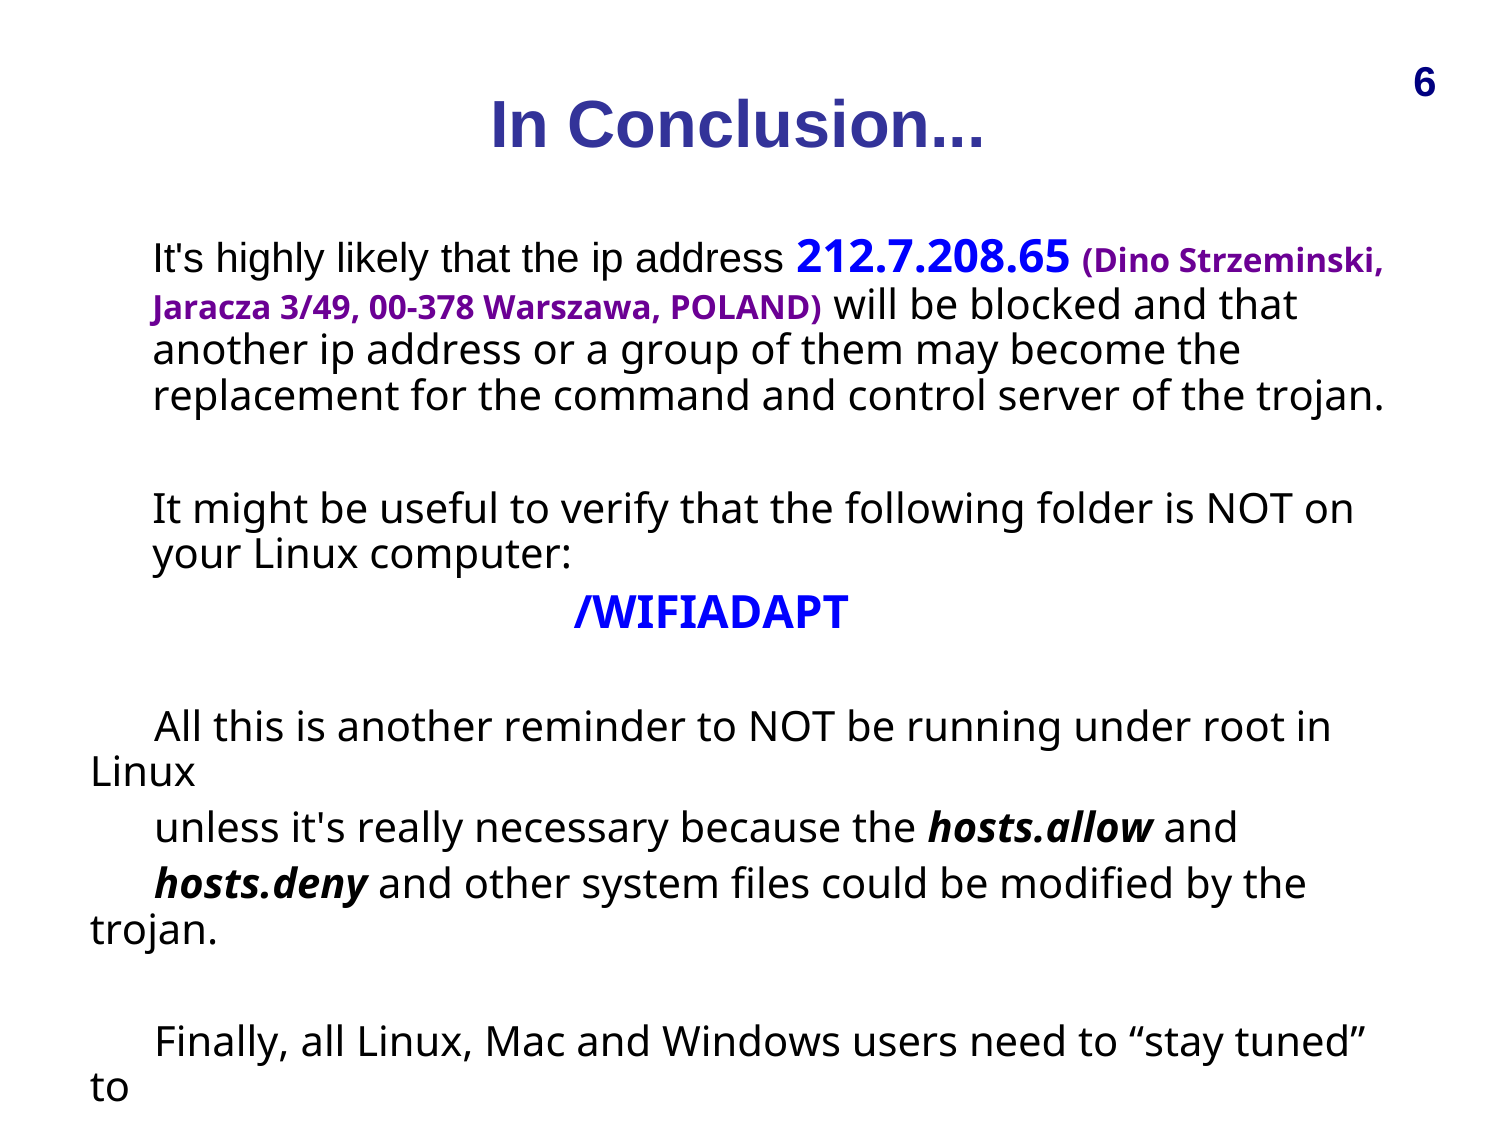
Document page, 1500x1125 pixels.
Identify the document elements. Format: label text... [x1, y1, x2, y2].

title In Conclusion... [112, 64, 1388, 173]
list It's highly likely that the ip address 212.7.208.65 (Dino Strzeminski, Jaracza 3/49, 00-378 Warszawa, POLAND) will be blocked and that another ip address or a group of them may become the replacement for the command and control server of the trojan. It might be useful to verify that the following folder is NOT on your Linux computer: /WIFIADAPT All this is another reminder to NOT be running under root in Linux unless it's really necessary because the hosts.allow and hosts.deny and other system files could be modified by the trojan. Finally, all Linux, Mac and Windows users need to “stay tuned” to tech reports about the Backdoor.Wirenet.1 trojan. [75, 224, 1426, 1019]
text_box 6 [1387, 47, 1463, 113]
